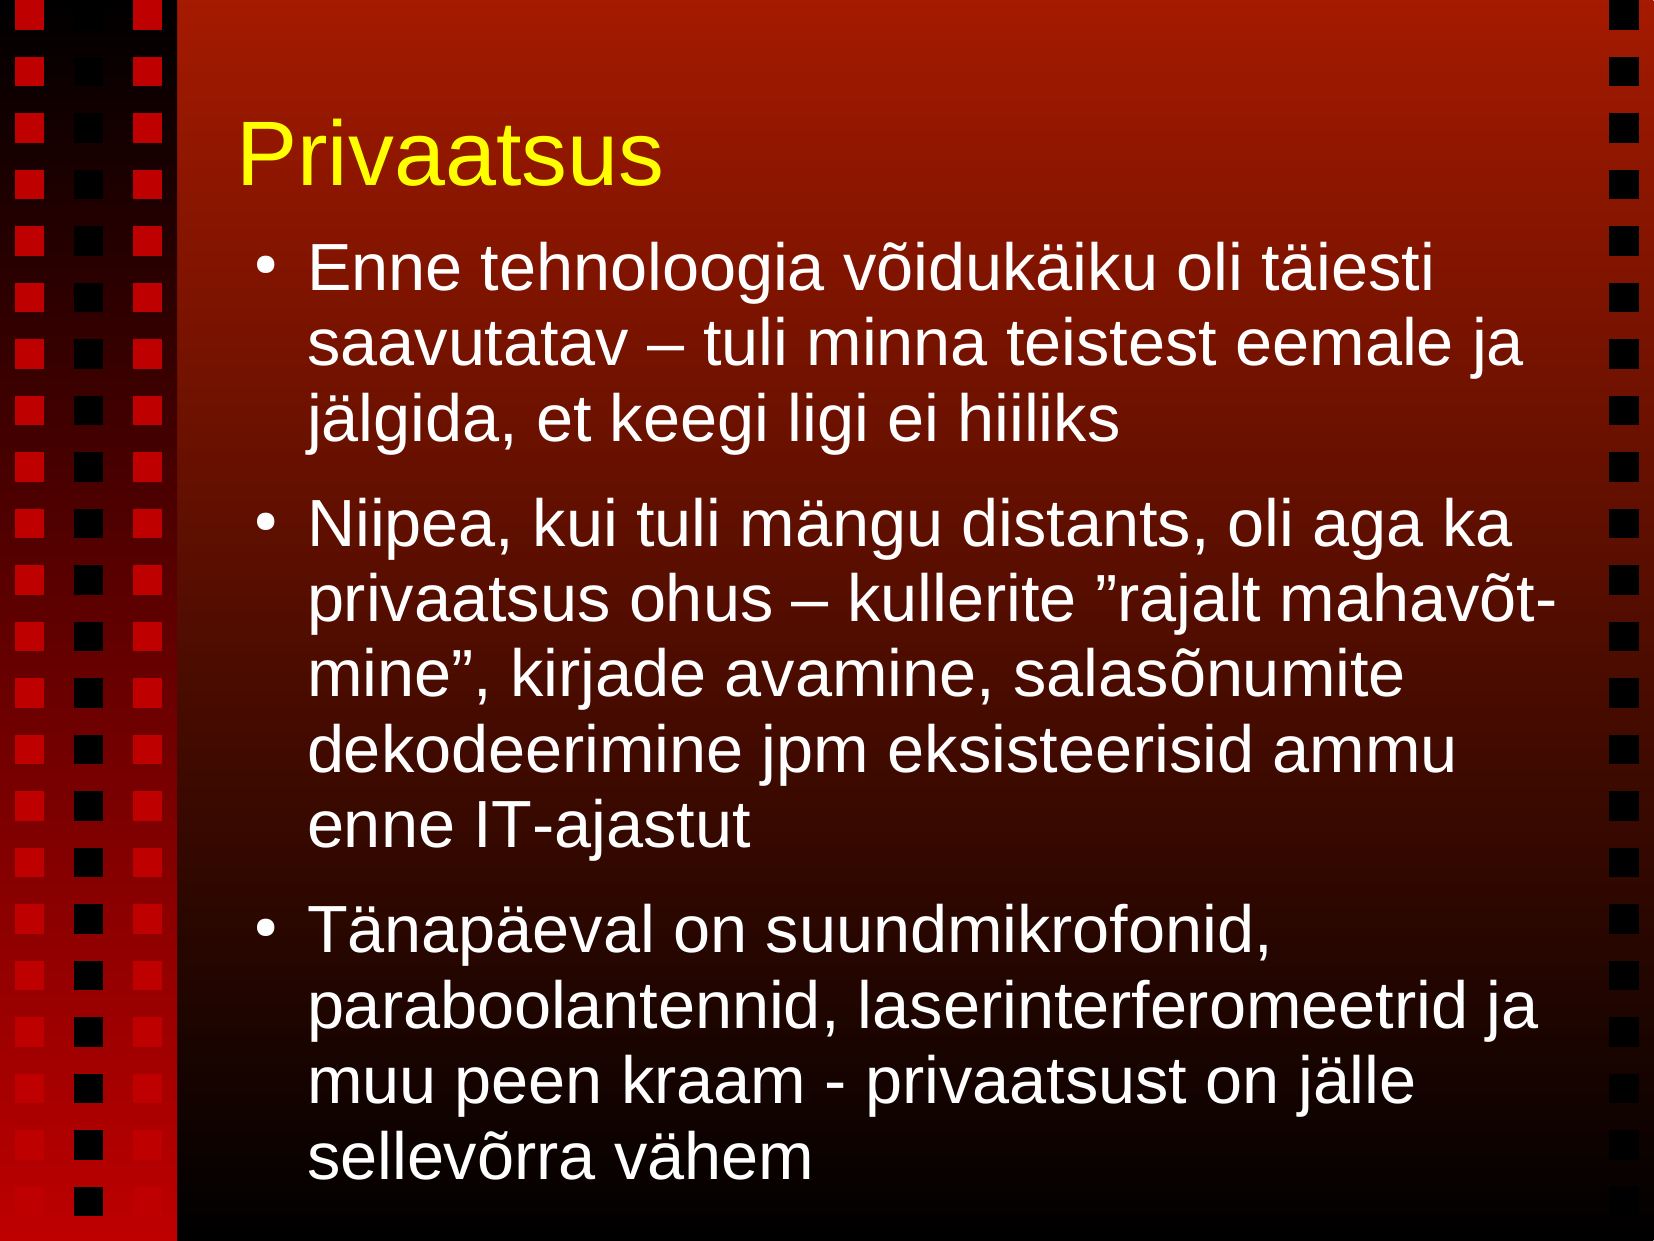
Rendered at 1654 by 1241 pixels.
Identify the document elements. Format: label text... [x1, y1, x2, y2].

list Enne tehnoloogia võidukäiku oli täiesti saavutatav – tuli minna teistest eemale ja jälgida, et keegi ligi ei hiiliks Niipea, kui tuli mängu distants, oli aga ka privaatsus ohus – kullerite ”rajalt mahavõt-mine”, kirjade avamine, salasõnumite dekodeerimine jpm eksisteerisid ammu enne IT-ajastut Tänapäeval on suundmikrofonid, paraboolantennid, laserinterferomeetrid ja muu peen kraam - privaatsust on jälle sellevõrra vähem [236, 228, 1571, 1193]
title Privaatsus [236, 49, 1571, 228]
